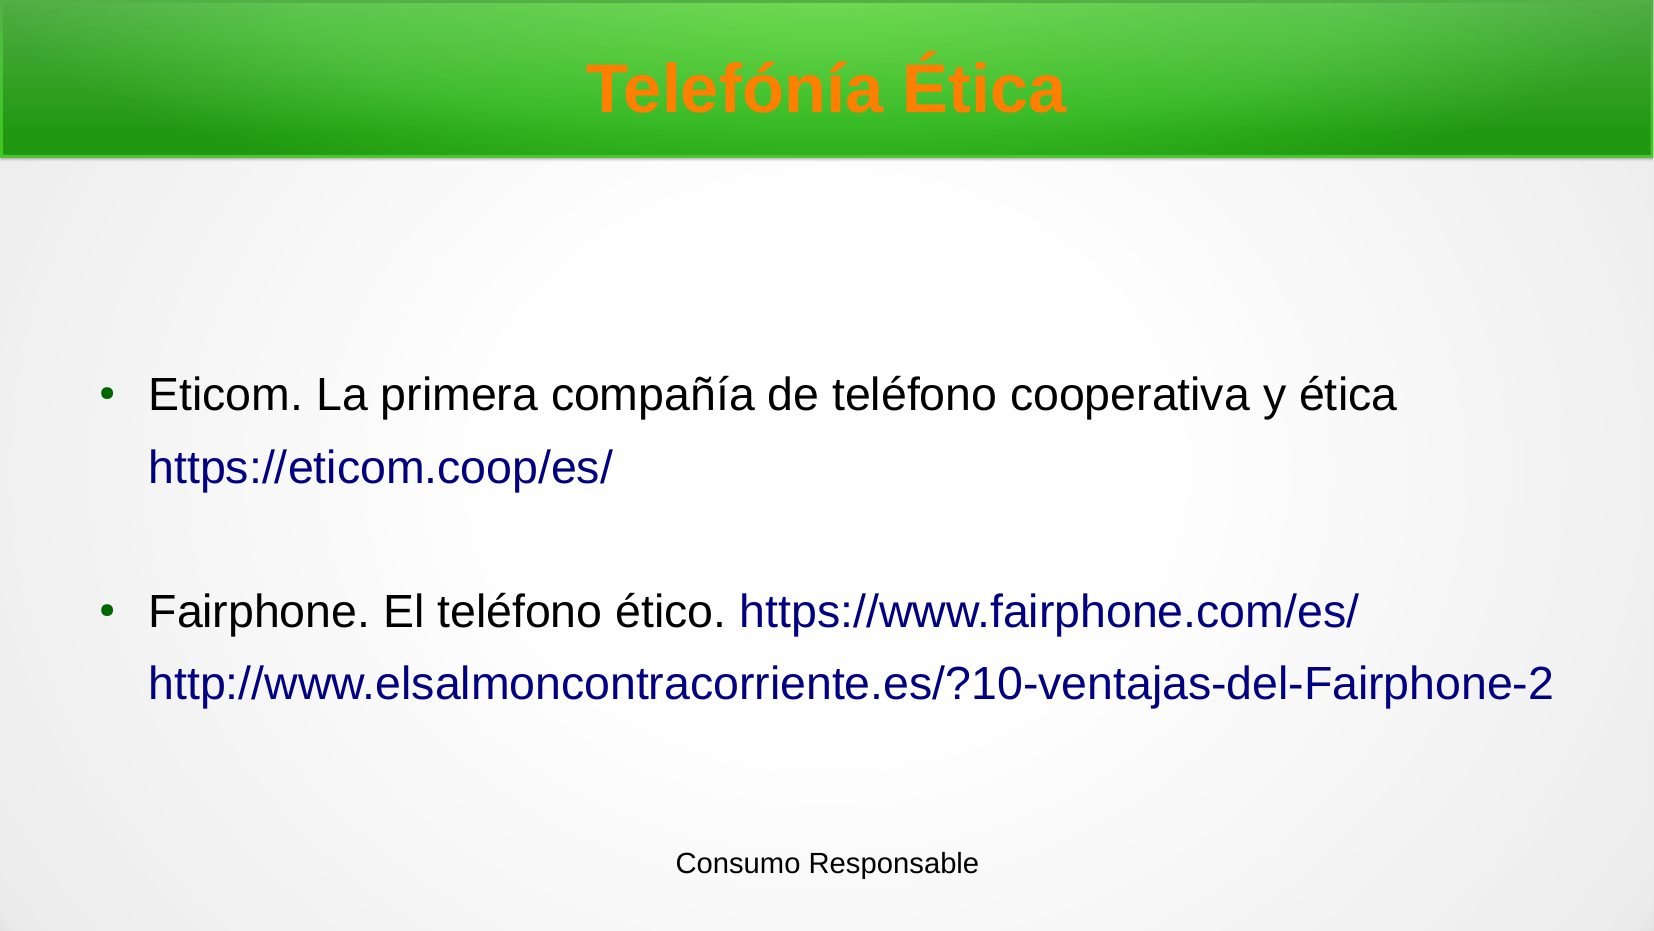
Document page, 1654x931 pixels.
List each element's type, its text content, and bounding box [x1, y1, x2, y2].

list Eticom. La primera compañía de teléfono cooperativa y ética https://eticom.coop/es/ Fairphone. El teléfono ético. https://www.fairphone.com/es/ http://www.elsalmoncontracorriente.es/?10-ventajas-del-Fairphone-2 [82, 224, 1571, 764]
title Telefónía Ética [82, 35, 1571, 142]
